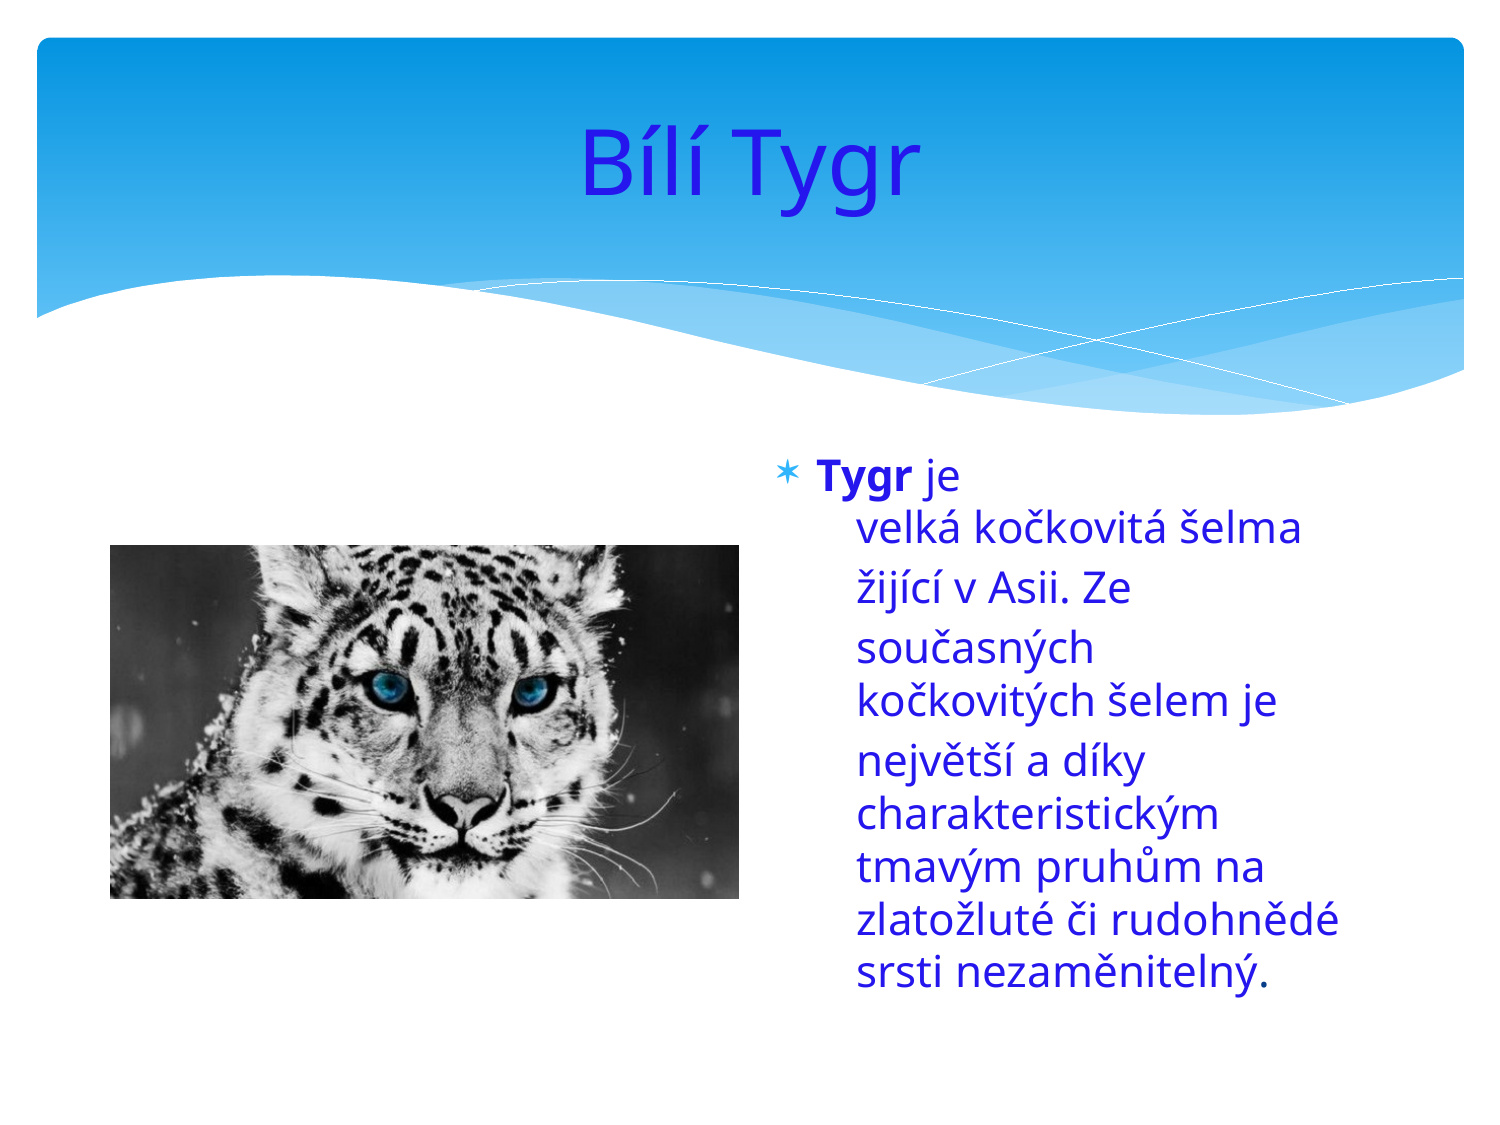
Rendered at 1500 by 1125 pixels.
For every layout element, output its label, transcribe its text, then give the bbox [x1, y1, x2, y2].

list Tygr je velká kočkovitá šelma žijící v Asii. Ze současných kočkovitých šelem je největší a díky charakteristickým tmavým pruhům na zlatožluté či rudohnědé srsti nezaměnitelný. [761, 439, 1389, 1006]
title Bílí Tygr [75, 55, 1426, 262]
picture [110, 545, 739, 899]
